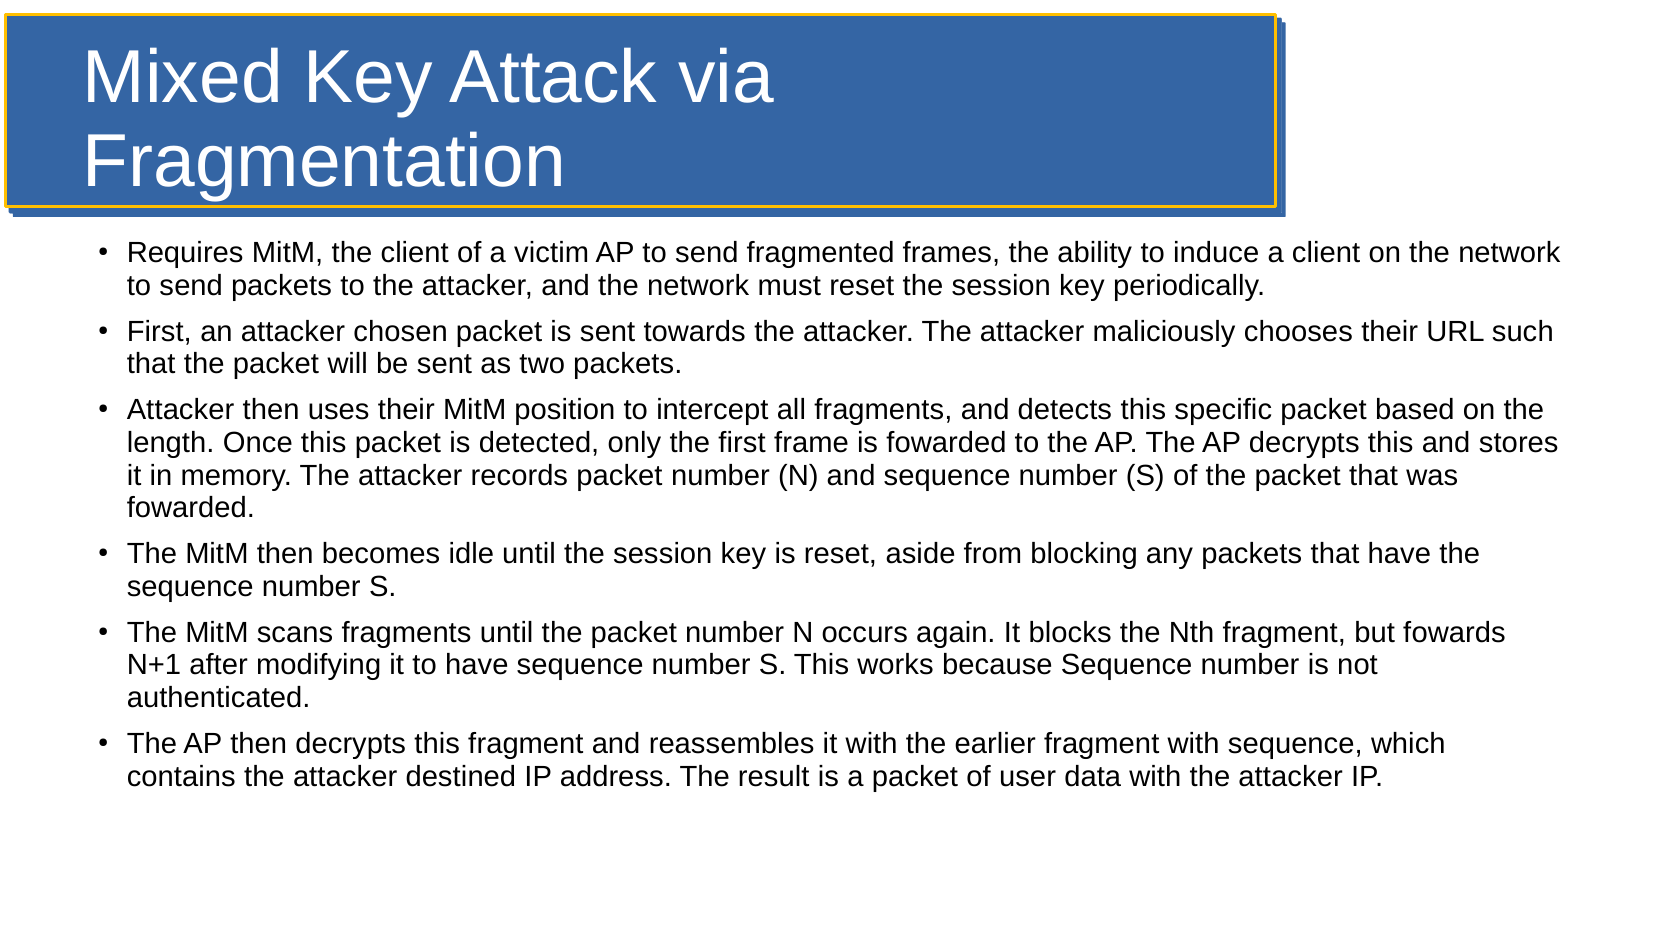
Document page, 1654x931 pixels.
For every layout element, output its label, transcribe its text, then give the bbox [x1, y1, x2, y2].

title Mixed Key Attack via Fragmentation [82, 34, 1235, 203]
list Requires MitM, the client of a victim AP to send fragmented frames, the ability to induce a client on the network to send packets to the attacker, and the network must reset the session key periodically. First, an attacker chosen packet is sent towards the attacker. The attacker maliciously chooses their URL such that the packet will be sent as two packets. Attacker then uses their MitM position to intercept all fragments, and detects this specific packet based on the length. Once this packet is detected, only the first frame is fowarded to the AP. The AP decrypts this and stores it in memory. The attacker records packet number (N) and sequence number (S) of the packet that was fowarded. The MitM then becomes idle until the session key is reset, aside from blocking any packets that have the sequence number S. The MitM scans fragments until the packet number N occurs again. It blocks the Nth fragment, but fowards N+1 after modifying it to have sequence number S. This works because Sequence number is not authenticated. The AP then decrypts this fragment and reassembles it with the earlier fragment with sequence, which contains the attacker destined IP address. The result is a packet of user data with the attacker IP. [88, 236, 1565, 798]
